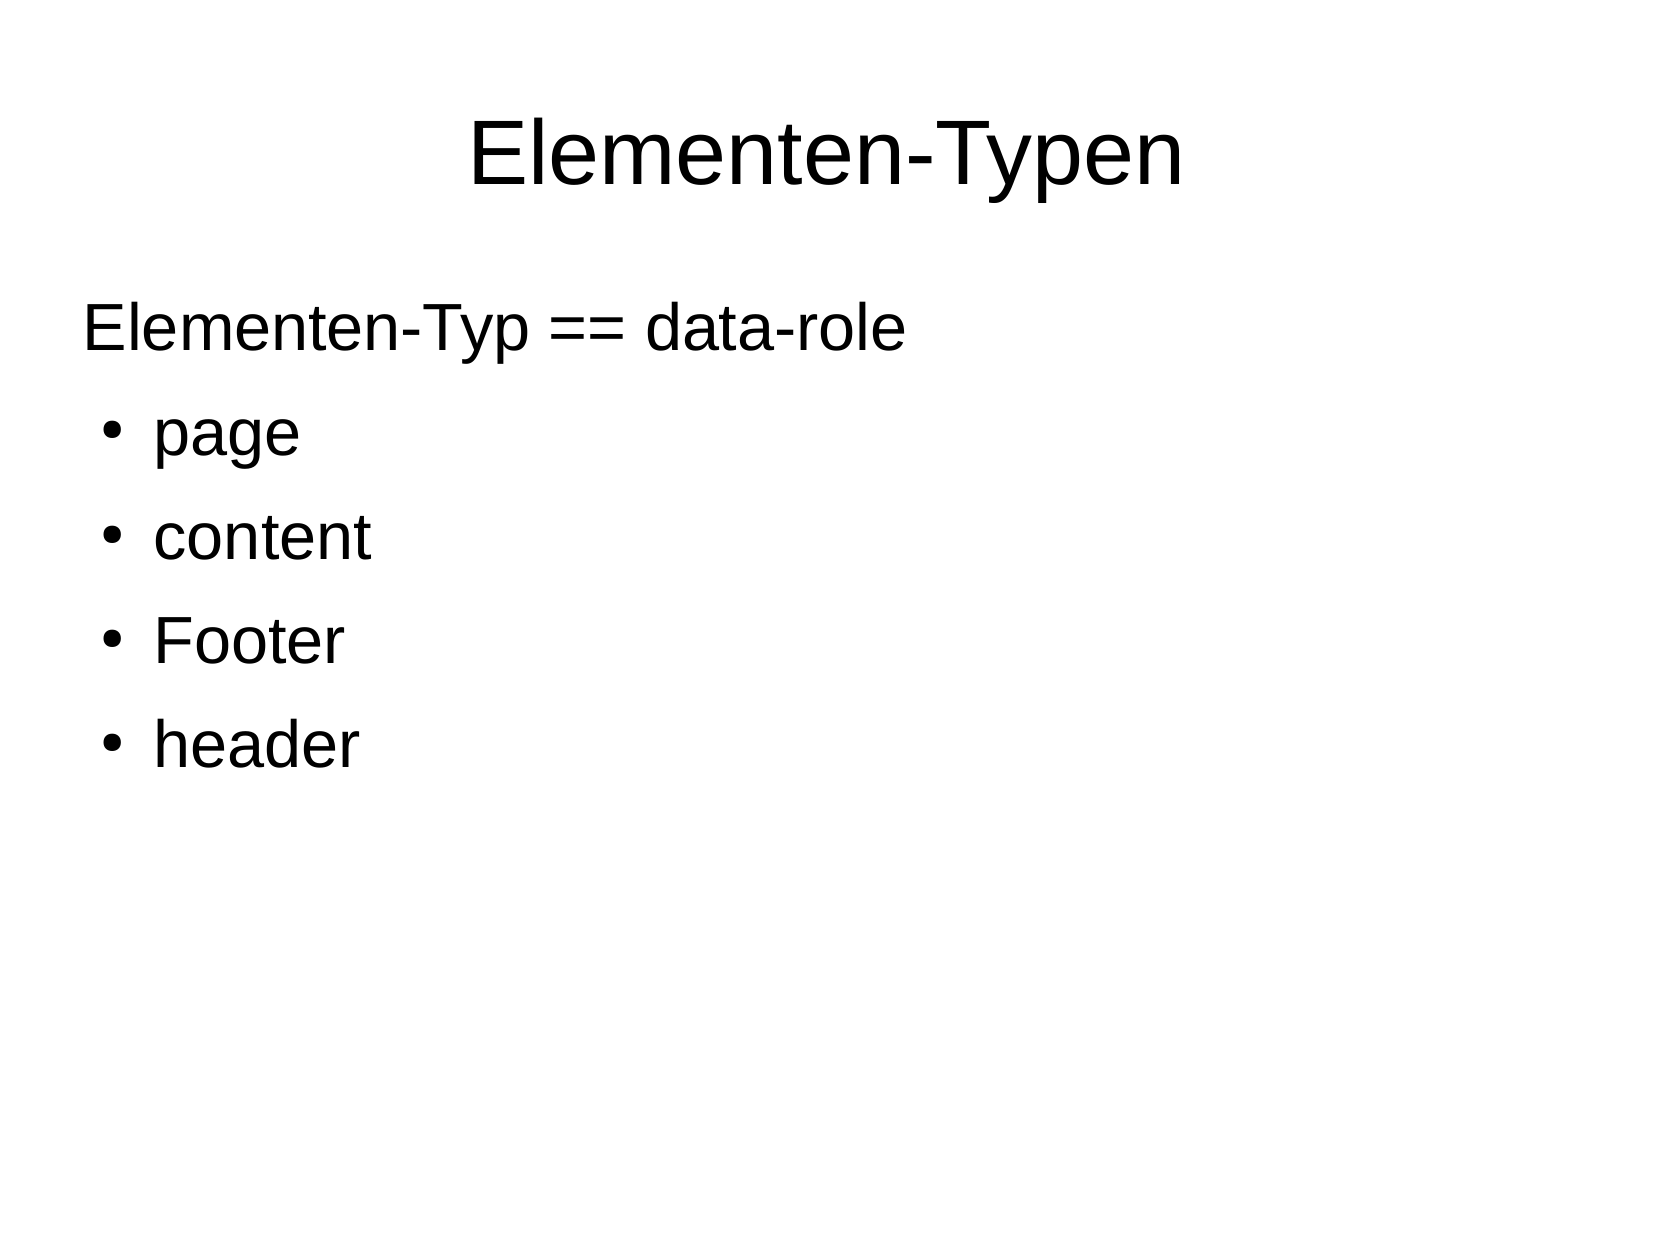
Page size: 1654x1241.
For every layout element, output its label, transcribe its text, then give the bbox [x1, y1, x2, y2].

list Elementen-Typ == data-role page content Footer header [82, 290, 1571, 1010]
title Elementen-Typen [82, 49, 1571, 257]
